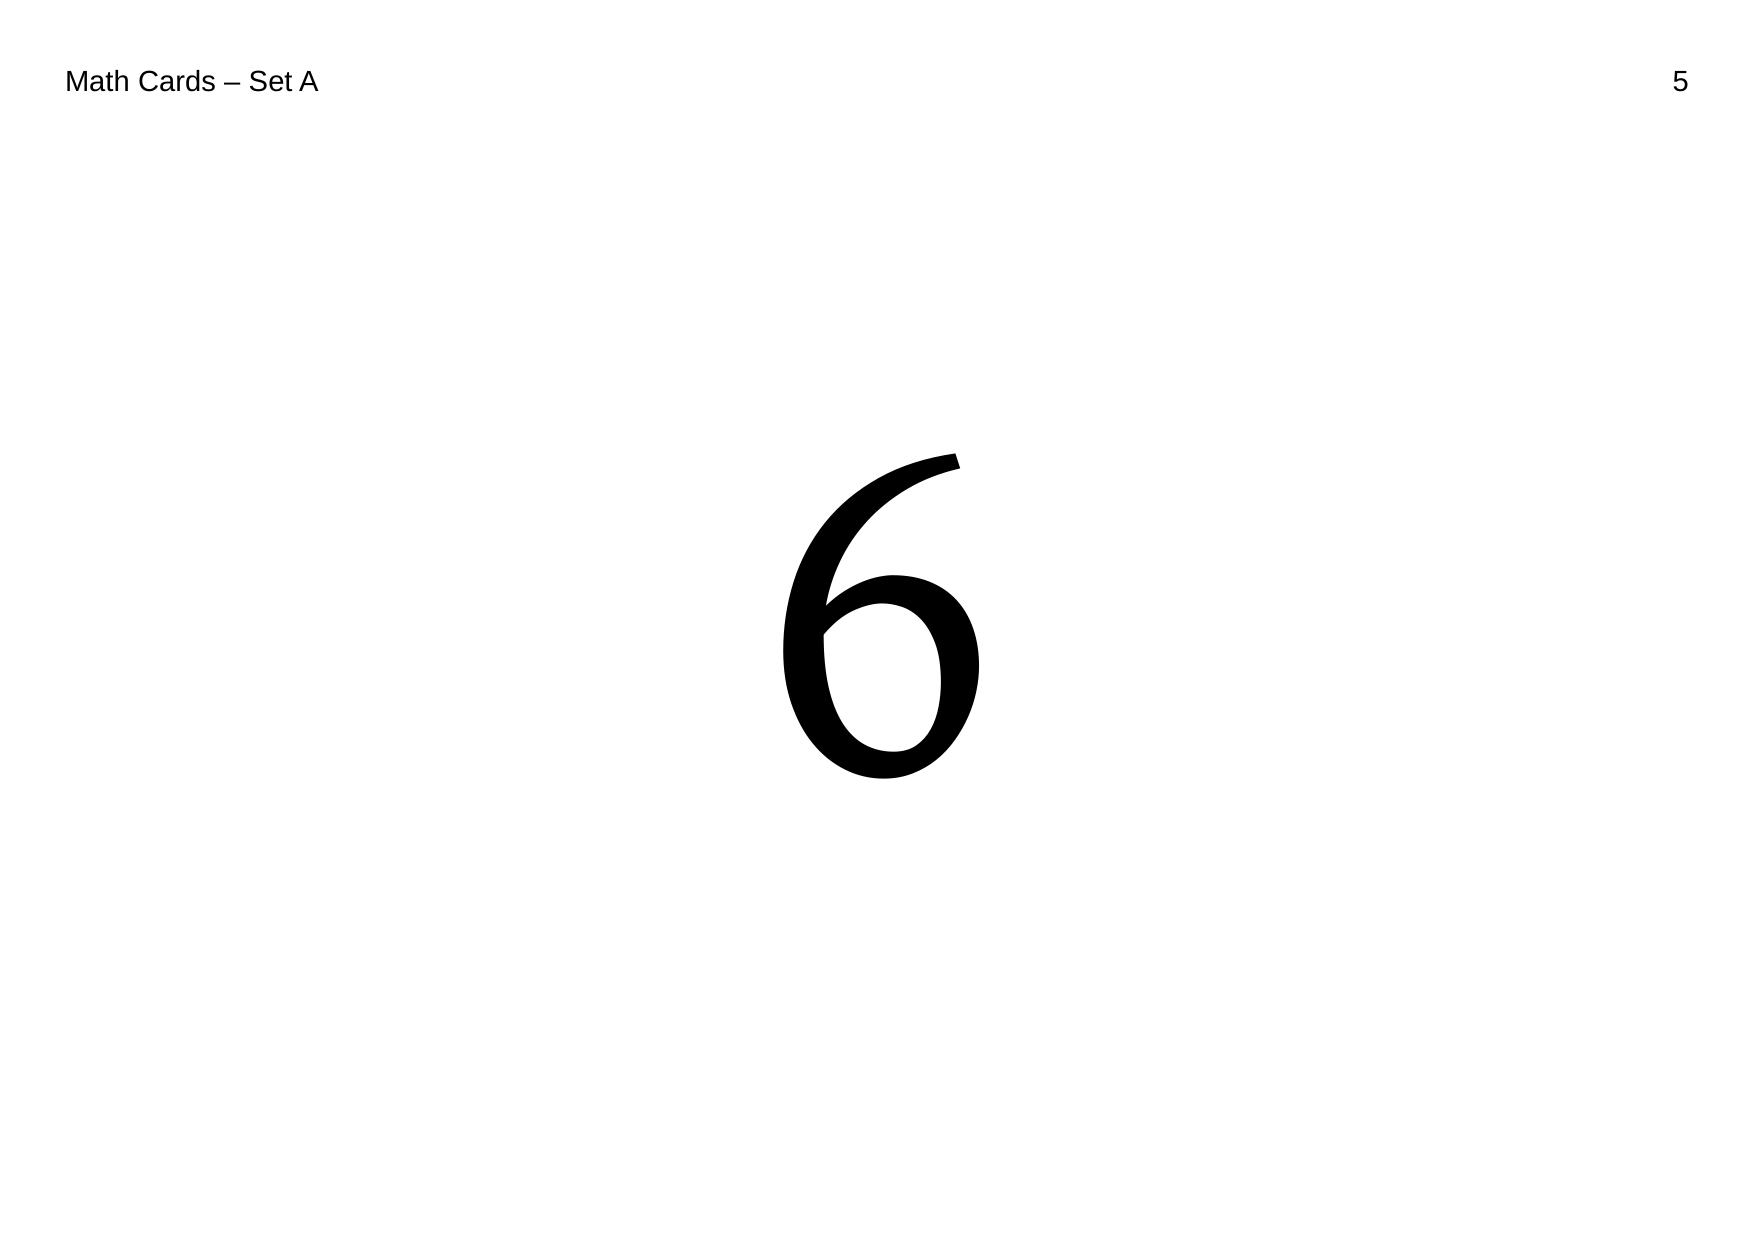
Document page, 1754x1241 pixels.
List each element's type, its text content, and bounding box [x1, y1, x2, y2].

text_box 5 [1666, 59, 1695, 104]
text_box Math Cards – Set A [59, 59, 326, 104]
text_box 6 [748, 318, 1006, 922]
